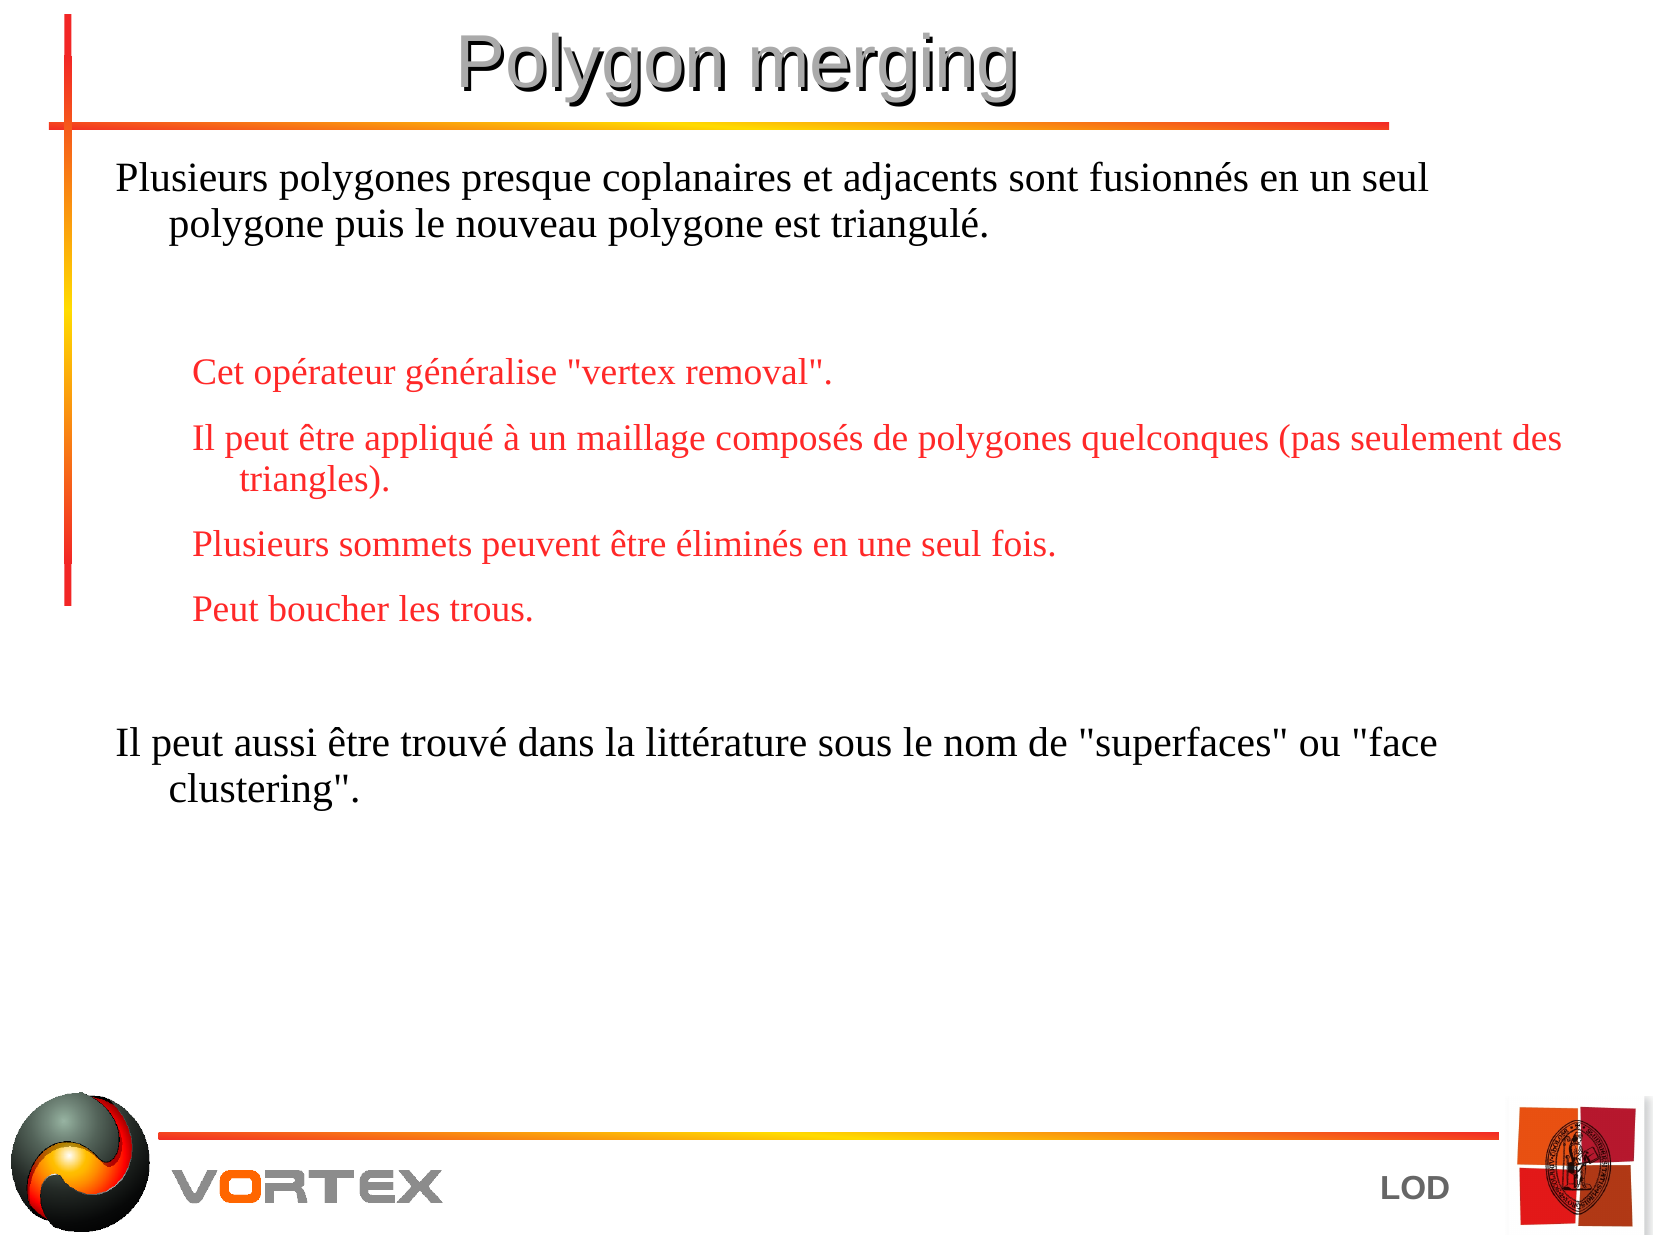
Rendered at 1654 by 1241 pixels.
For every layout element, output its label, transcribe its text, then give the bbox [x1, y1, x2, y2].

title Polygon merging [82, 4, 1392, 120]
picture [11, 1092, 443, 1232]
picture [1505, 1096, 1653, 1235]
list Plusieurs polygones presque coplanaires et adjacents sont fusionnés en un seul polygone puis le nouveau polygone est triangulé. Cet opérateur généralise "vertex removal". Il peut être appliqué à un maillage composés de polygones quelconques (pas seulement des triangles). Plusieurs sommets peuvent être éliminés en une seul fois. Peut boucher les trous. Il peut aussi être trouvé dans la littérature sous le nom de "superfaces" ou "face clustering". [97, 153, 1571, 1109]
